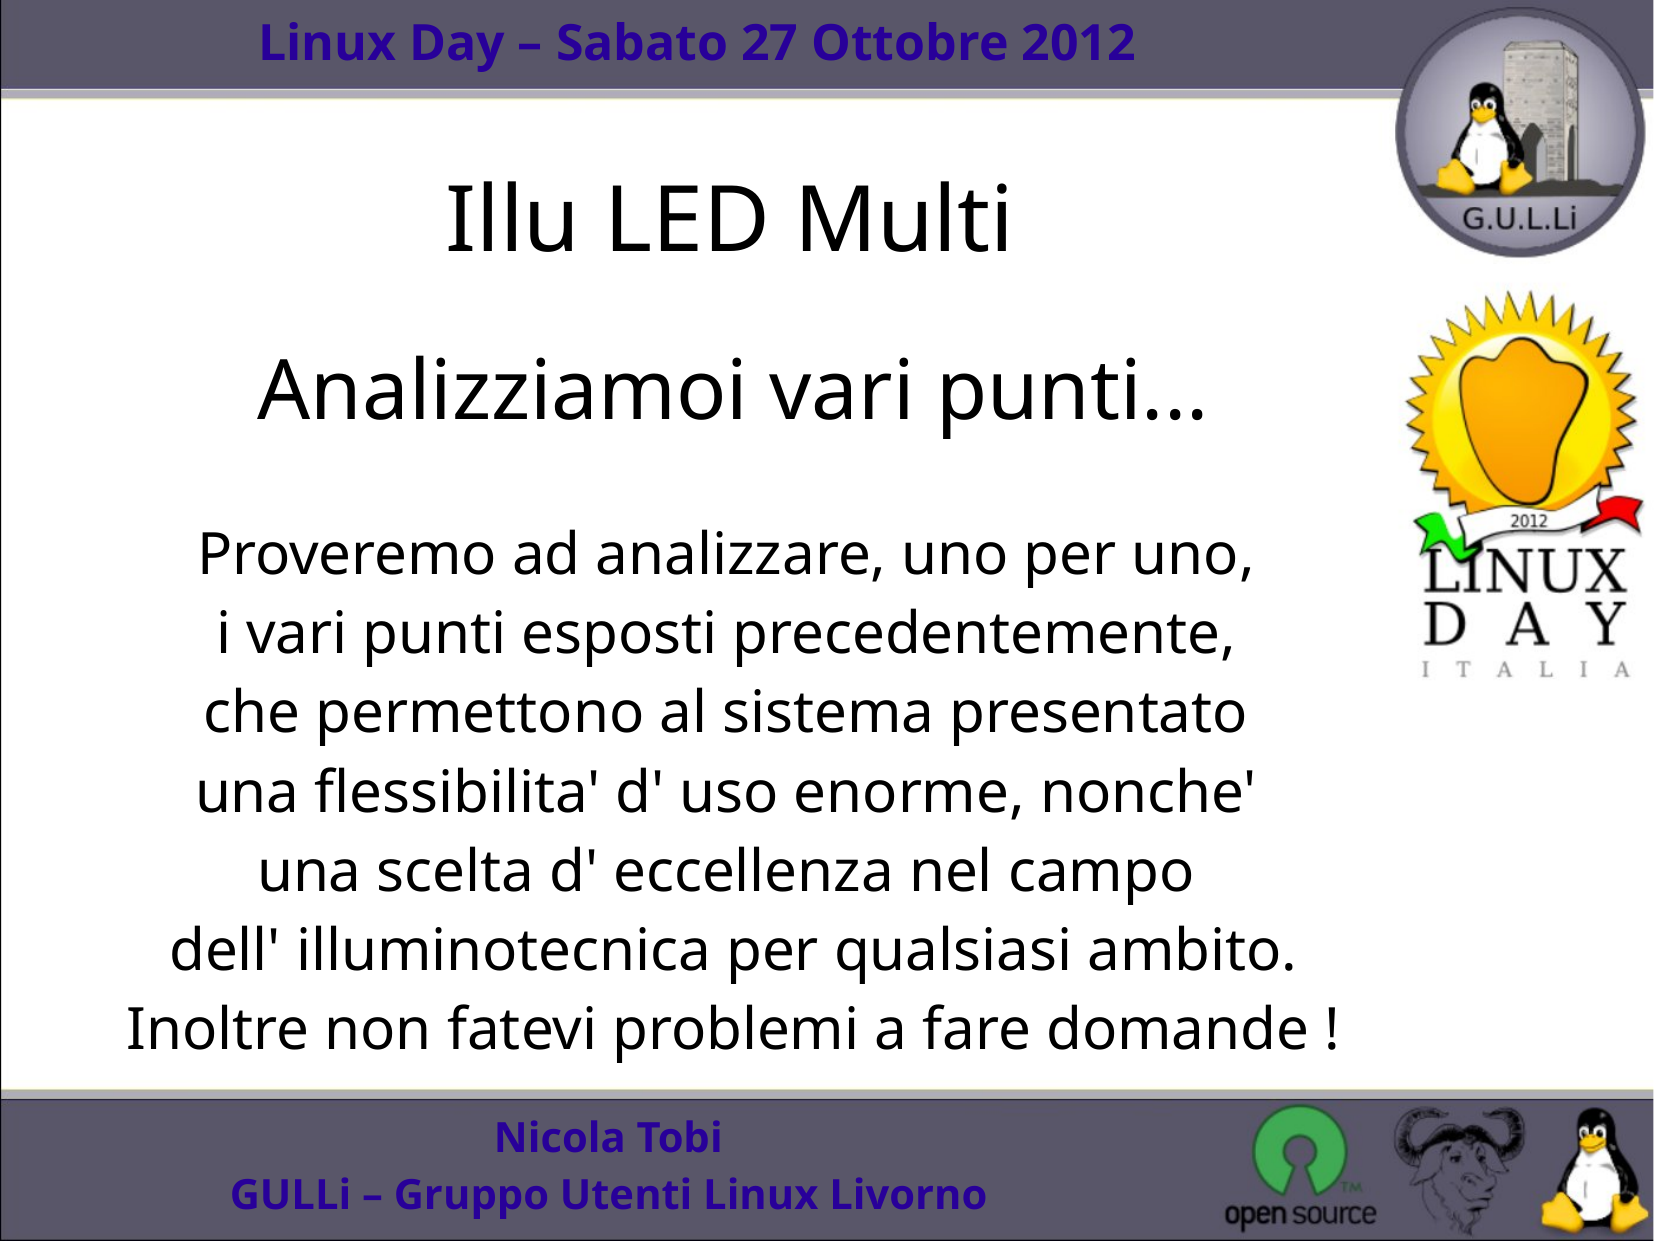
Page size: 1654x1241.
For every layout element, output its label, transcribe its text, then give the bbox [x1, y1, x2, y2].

picture [0, 0, 1654, 1241]
title Illu LED Multi [82, 112, 1378, 320]
text_box Nicola Tobi GULLi – Gruppo Utenti Linux Livorno [0, 1100, 1218, 1241]
text_box Linux Day – Sabato 27 Ottobre 2012 [0, 0, 1395, 97]
subtitle Analizziamoi vari punti... Proveremo ad analizzare, uno per uno, i vari punti esposti precedentemente, che permettono al sistema presentato una flessibilita' d' uso enorme, nonche' una scelta d' eccellenza nel campo dell' illuminotecnica per qualsiasi ambito. Inoltre non fatevi problemi a fare domande ! [85, 321, 1382, 1076]
